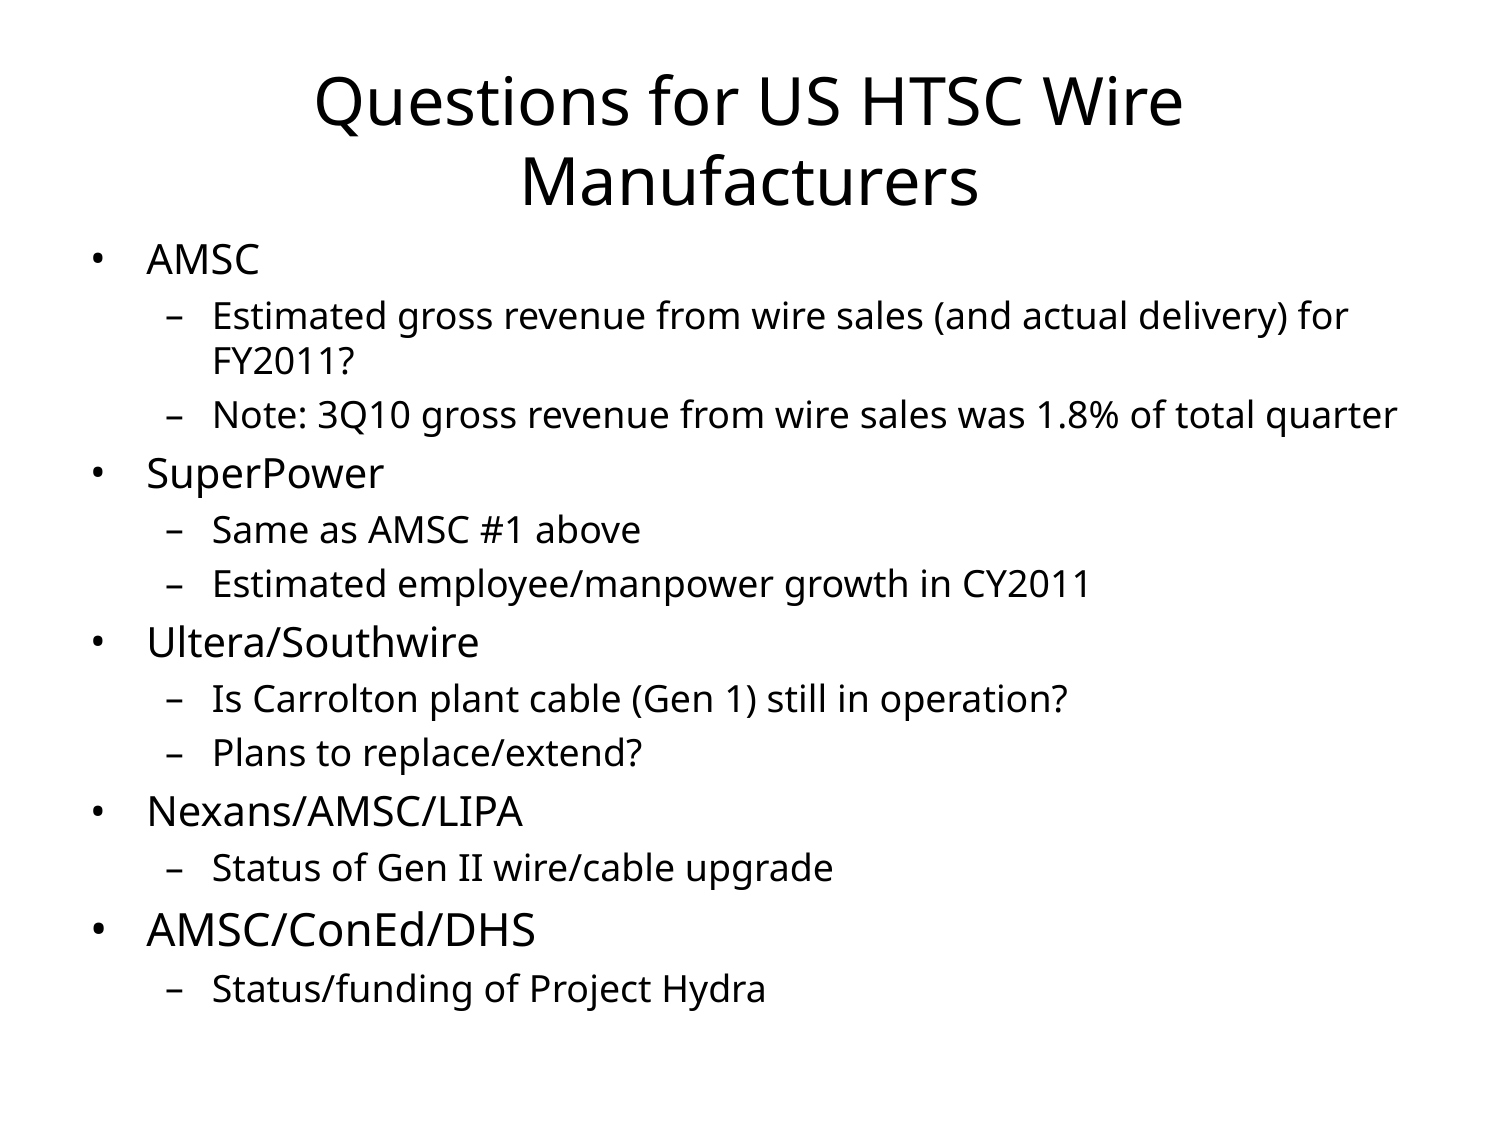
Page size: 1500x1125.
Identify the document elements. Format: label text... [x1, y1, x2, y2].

list AMSC Estimated gross revenue from wire sales (and actual delivery) for FY2011? Note: 3Q10 gross revenue from wire sales was 1.8% of total quarter SuperPower Same as AMSC #1 above Estimated employee/manpower growth in CY2011 Ultera/Southwire Is Carrolton plant cable (Gen 1) still in operation? Plans to replace/extend? Nexans/AMSC/LIPA Status of Gen II wire/cable upgrade AMSC/ConEd/DHS Status/funding of Project Hydra [75, 224, 1426, 1125]
title Questions for US HTSC Wire Manufacturers [75, 45, 1426, 224]
